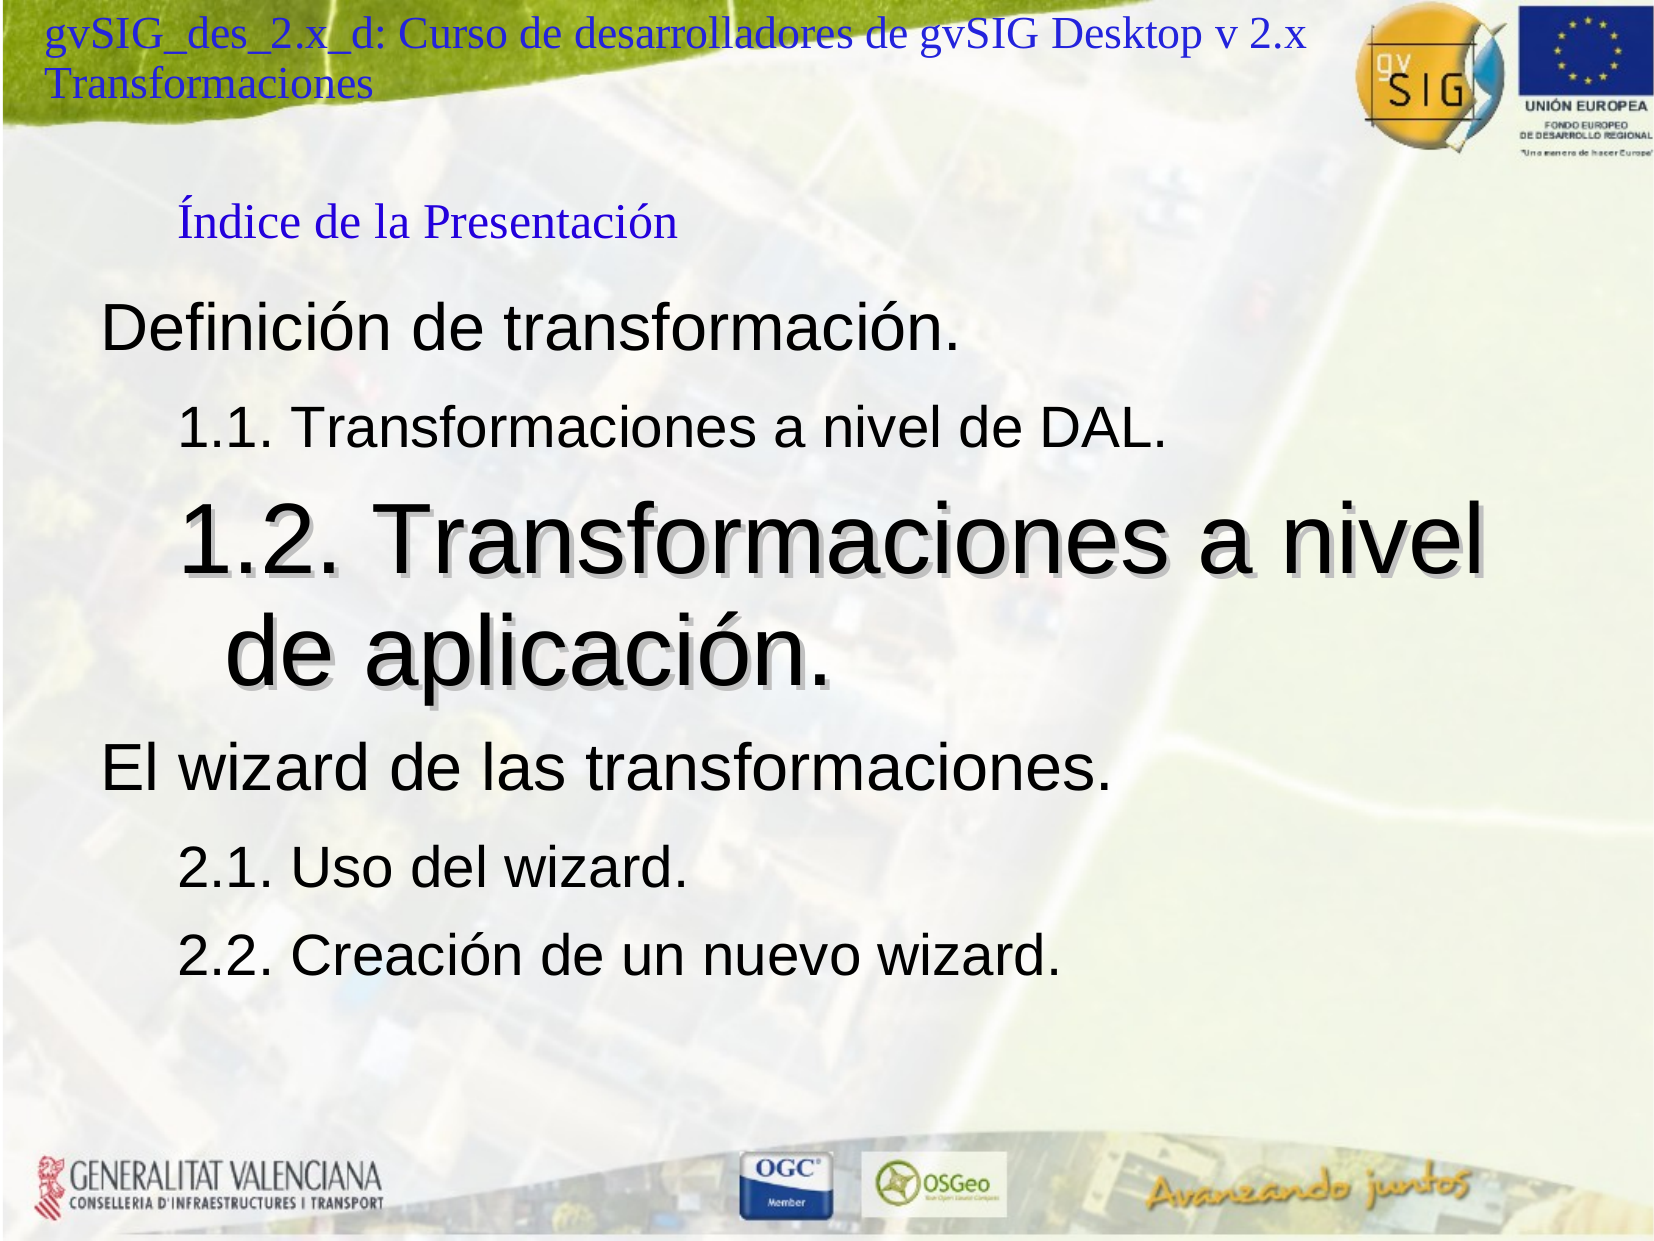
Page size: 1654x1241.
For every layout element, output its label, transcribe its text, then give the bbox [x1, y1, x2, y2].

picture [2, 0, 1654, 1241]
title Índice de la Presentación [177, 95, 1329, 347]
list Definición de transformación. 1.1. Transformaciones a nivel de DAL. 1.2. Transformaciones a nivel de aplicación. El wizard de las transformaciones. 2.1. Uso del wizard. 2.2. Creación de un nuevo wizard. [82, 290, 1571, 989]
